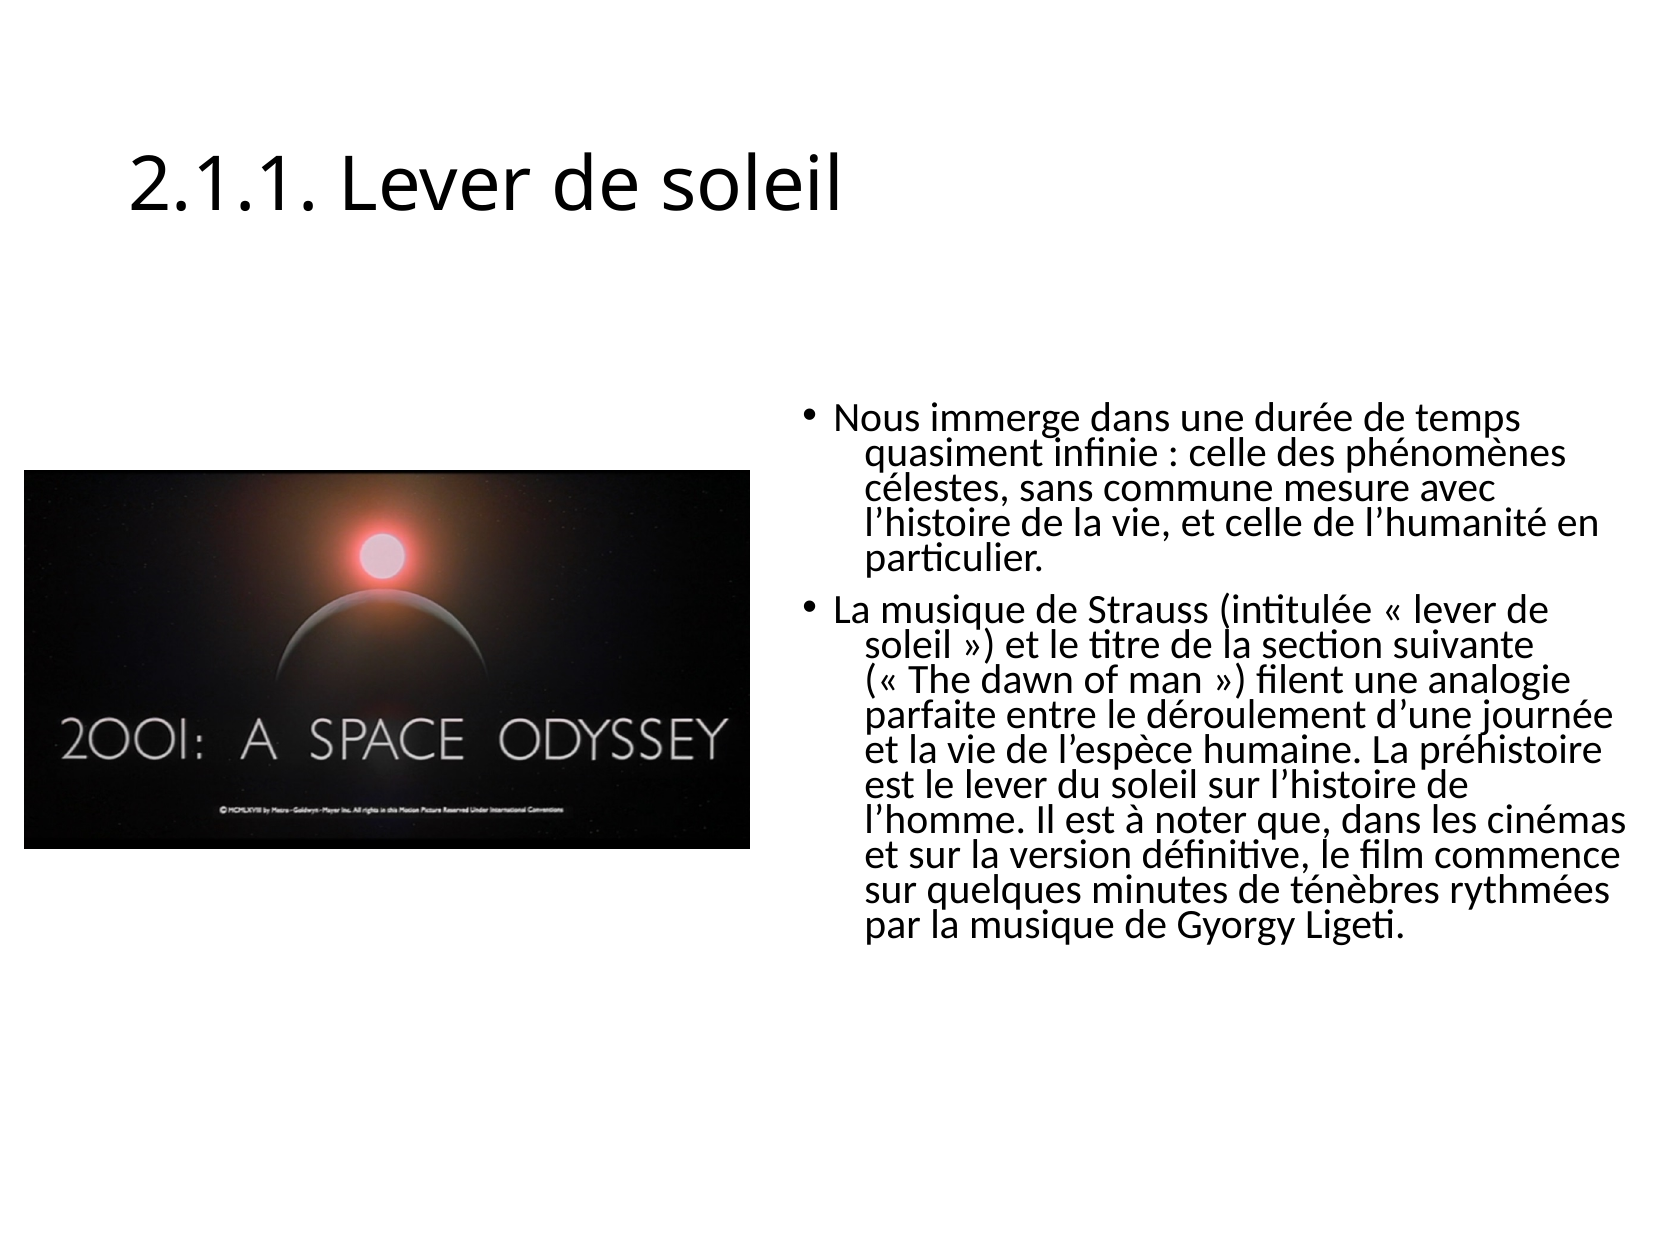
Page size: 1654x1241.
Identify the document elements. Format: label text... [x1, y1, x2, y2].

title 2.1.1. Lever de soleil [113, 66, 1540, 306]
list Nous immerge dans une durée de temps quasiment infinie : celle des phénomènes célestes, sans commune mesure avec l’histoire de la vie, et celle de l’humanité en particulier. La musique de Strauss (intitulée « lever de soleil ») et le titre de la section suivante (« The dawn of man ») filent une analogie parfaite entre le déroulement d’une journée et la vie de l’espèce humaine. La préhistoire est le lever du soleil sur l’histoire de l’homme. Il est à noter que, dans les cinémas et sur la version définitive, le film commence sur quelques minutes de ténèbres rythmées par la musique de Gyorgy Ligeti. [787, 396, 1654, 987]
picture [24, 470, 750, 849]
